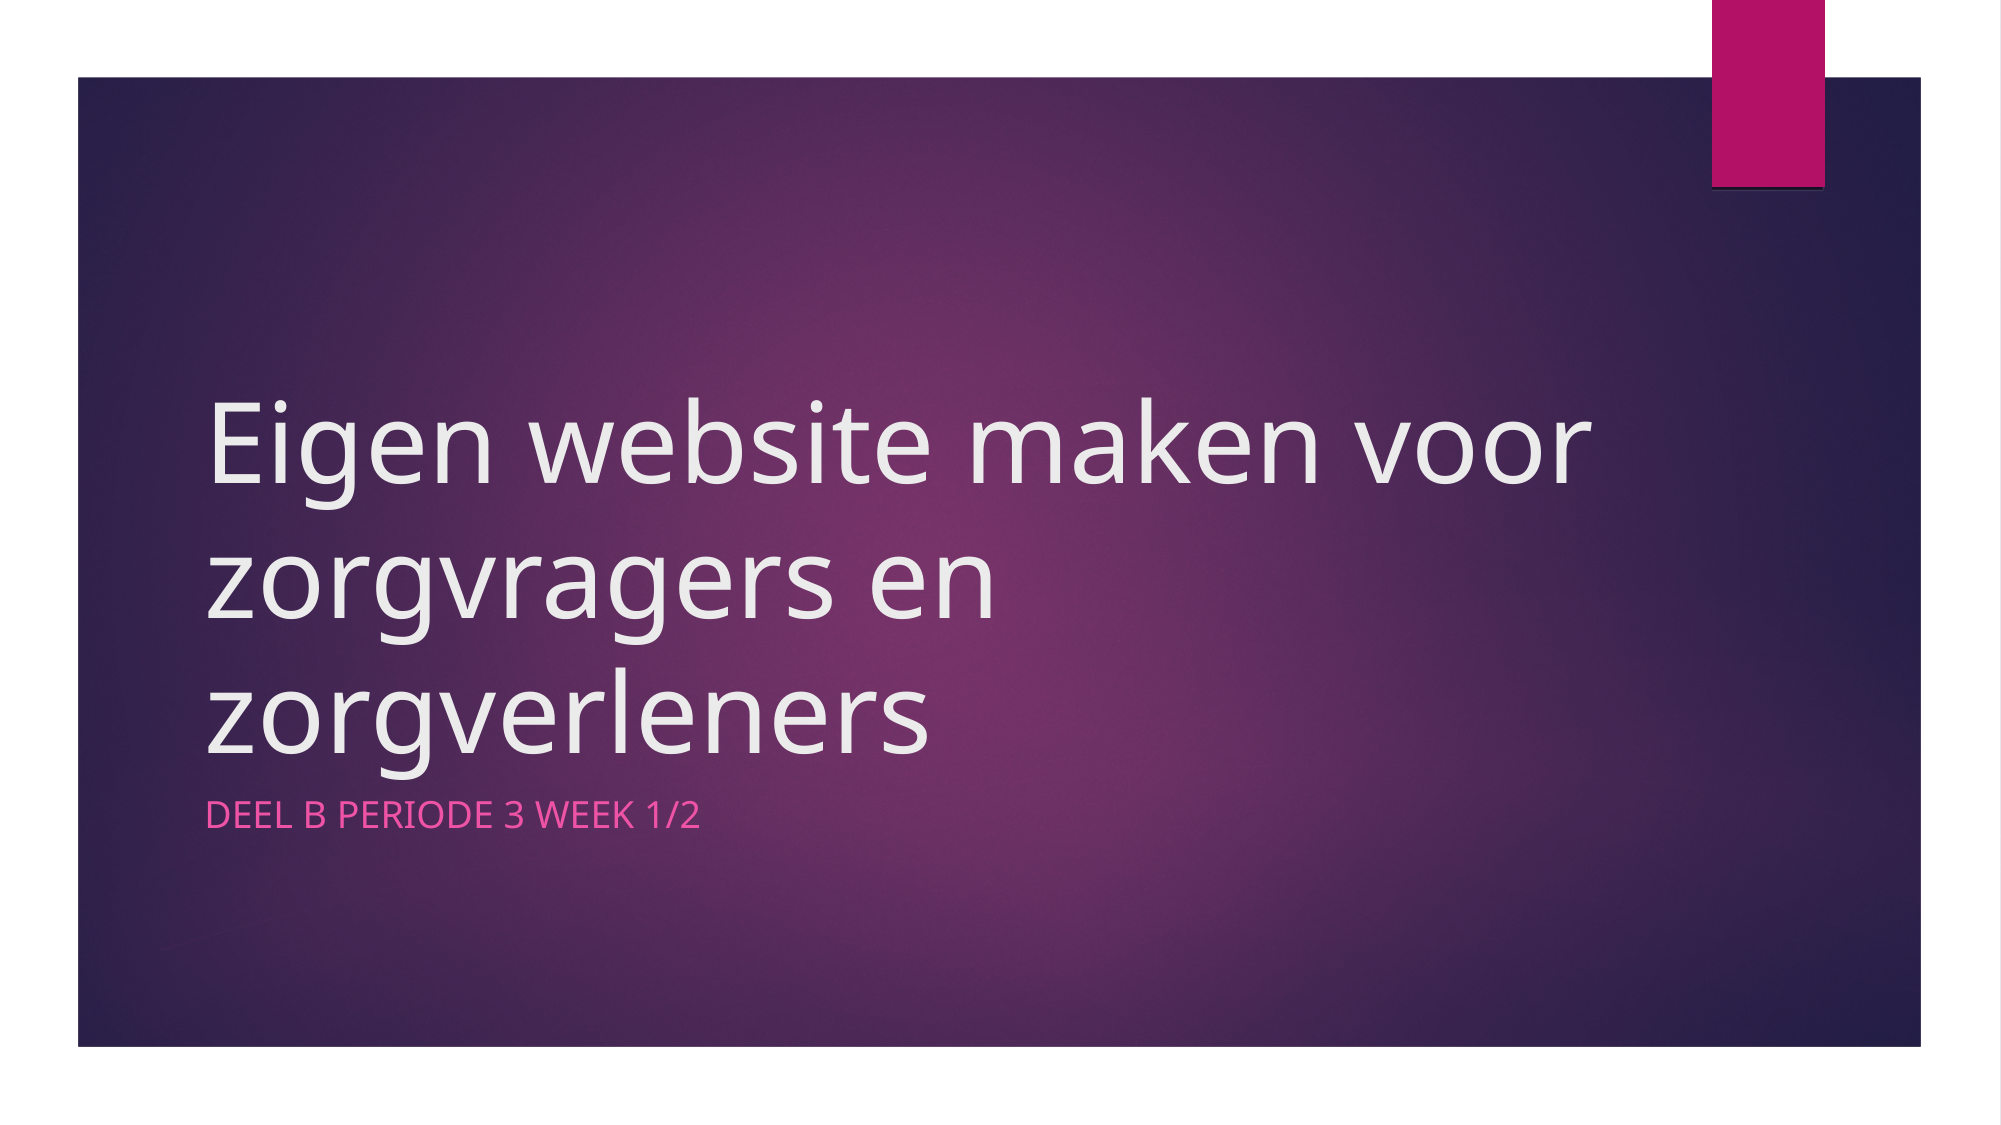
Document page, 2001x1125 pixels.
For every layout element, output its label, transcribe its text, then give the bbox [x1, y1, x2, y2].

subtitle Deel b periode 3 week 1/2 [189, 783, 1638, 926]
title Eigen website maken voor zorgvragers en zorgverleners [189, 344, 1638, 783]
